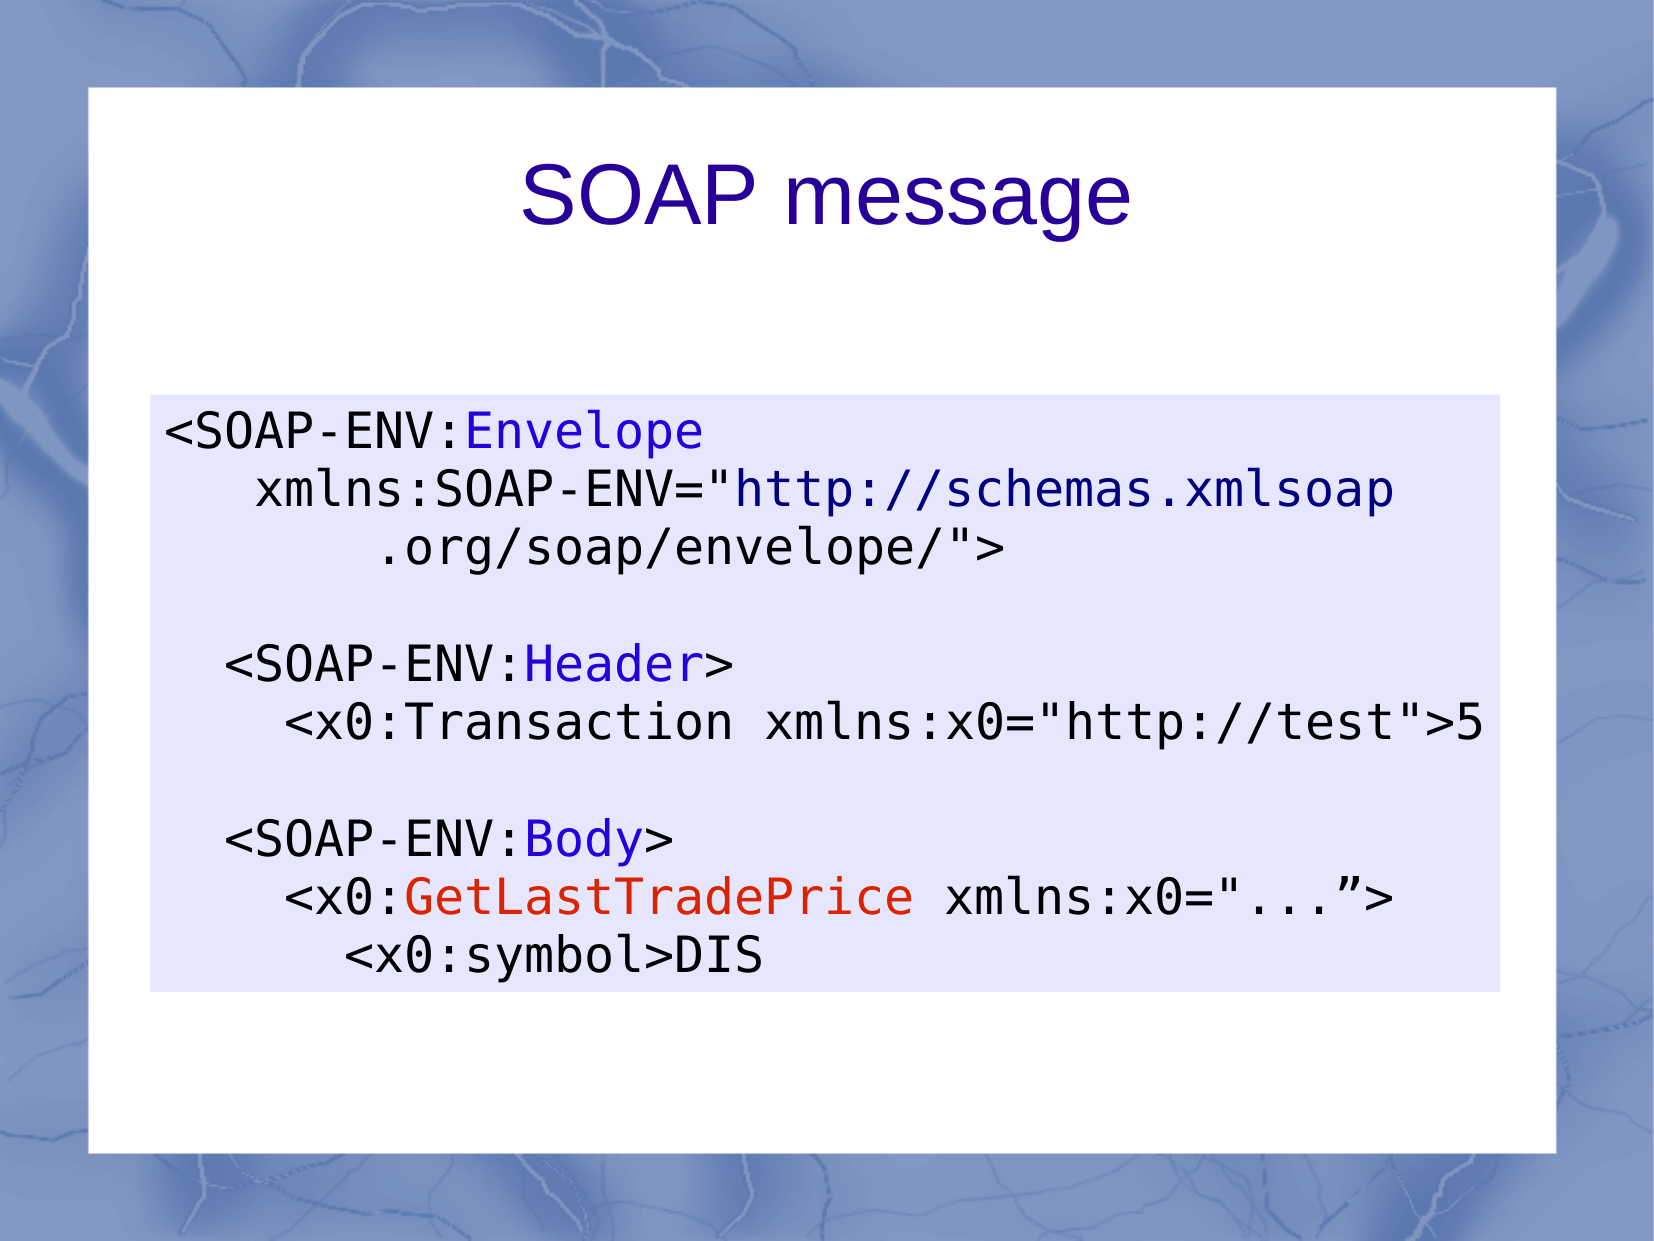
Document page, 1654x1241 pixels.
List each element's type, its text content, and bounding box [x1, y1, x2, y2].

title SOAP message [118, 90, 1536, 298]
text_box <SOAP-ENV:Envelope xmlns:SOAP-ENV="http://schemas.xmlsoap .org/soap/envelope/"> <SOAP-ENV:Header> <x0:Transaction xmlns:x0="http://test">5 <SOAP-ENV:Body> <x0:GetLastTradePrice xmlns:x0="...”> <x0:symbol>DIS [150, 394, 1501, 992]
picture [0, 0, 1654, 1241]
